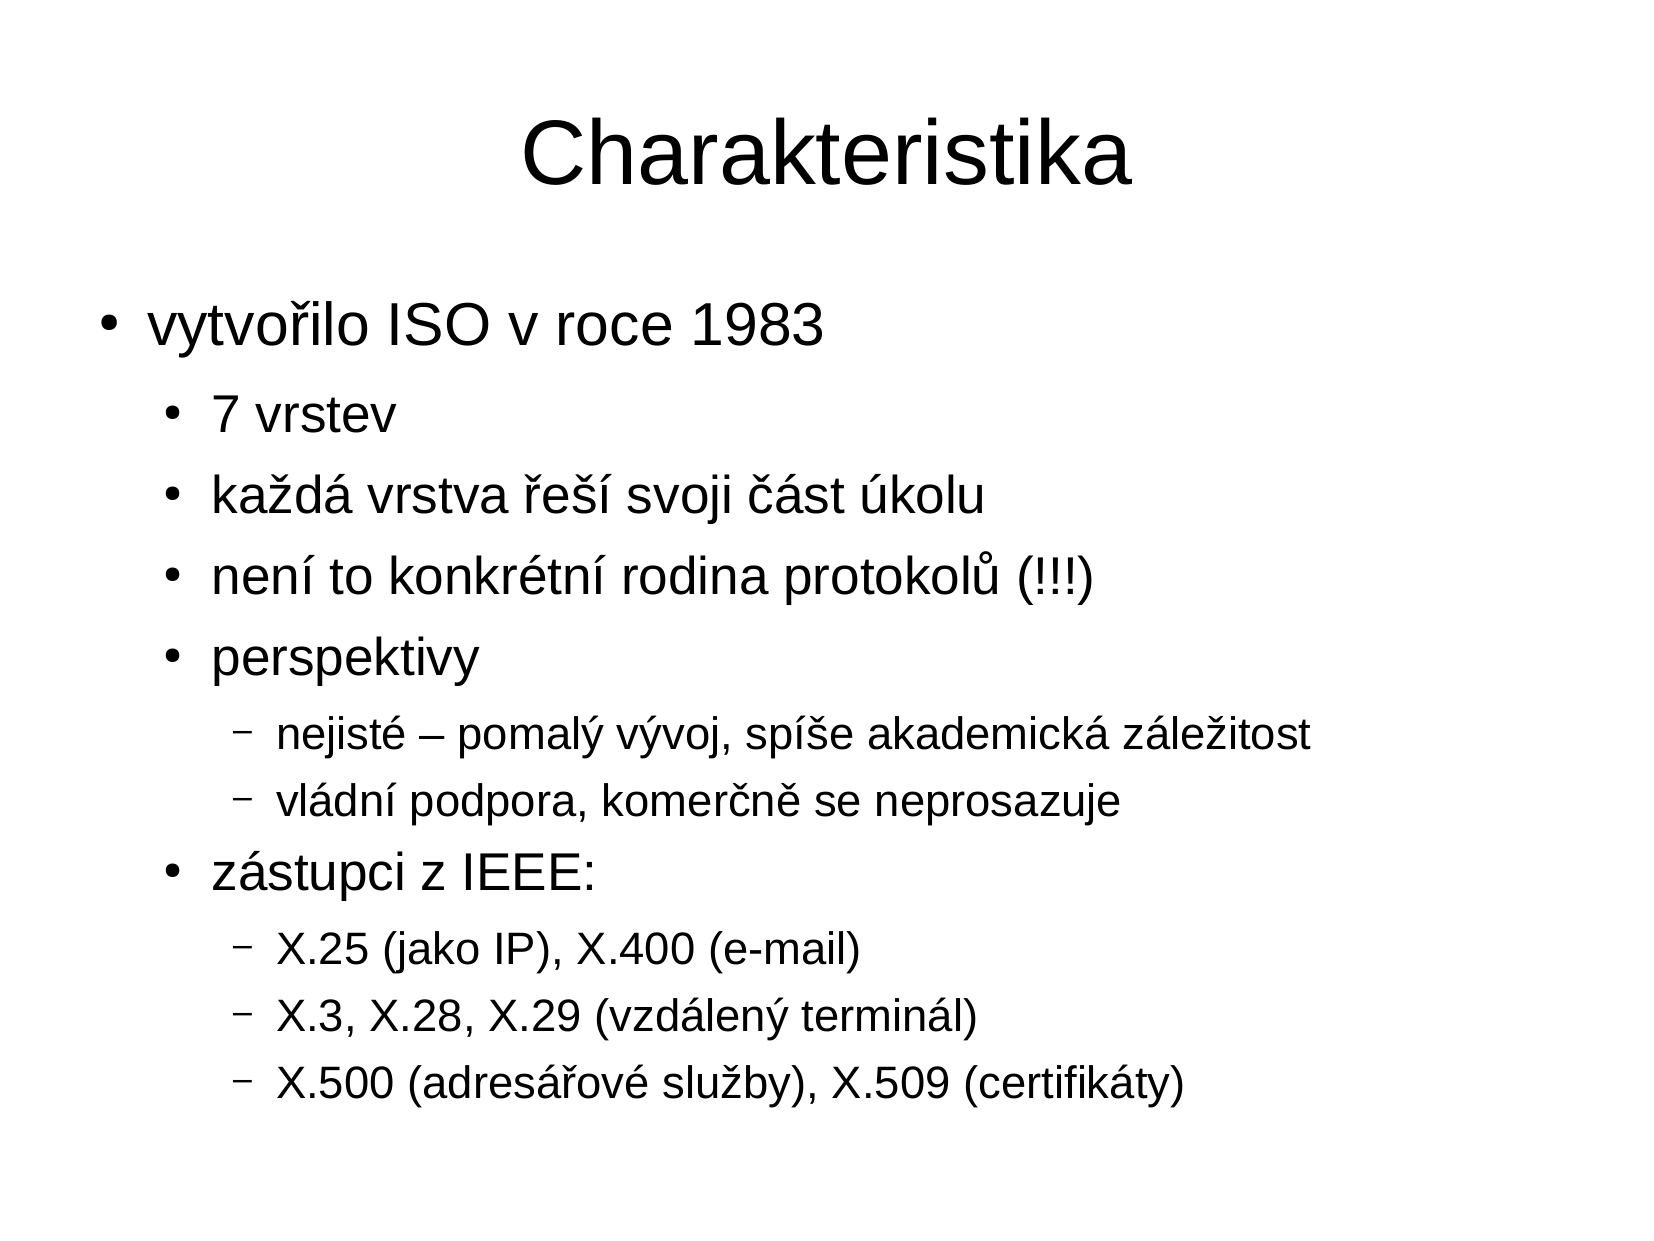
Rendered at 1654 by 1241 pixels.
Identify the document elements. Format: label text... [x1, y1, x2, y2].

title Charakteristika [82, 49, 1571, 257]
list vytvořilo ISO v roce 1983 7 vrstev každá vrstva řeší svoji část úkolu není to konkrétní rodina protokolů (!!!) perspektivy nejisté – pomalý vývoj, spíše akademická záležitost vládní podpora, komerčně se neprosazuje zástupci z IEEE: X.25 (jako IP), X.400 (e-mail) X.3, X.28, X.29 (vzdálený terminál) X.500 (adresářové služby), X.509 (certifikáty) [82, 290, 1571, 1109]
